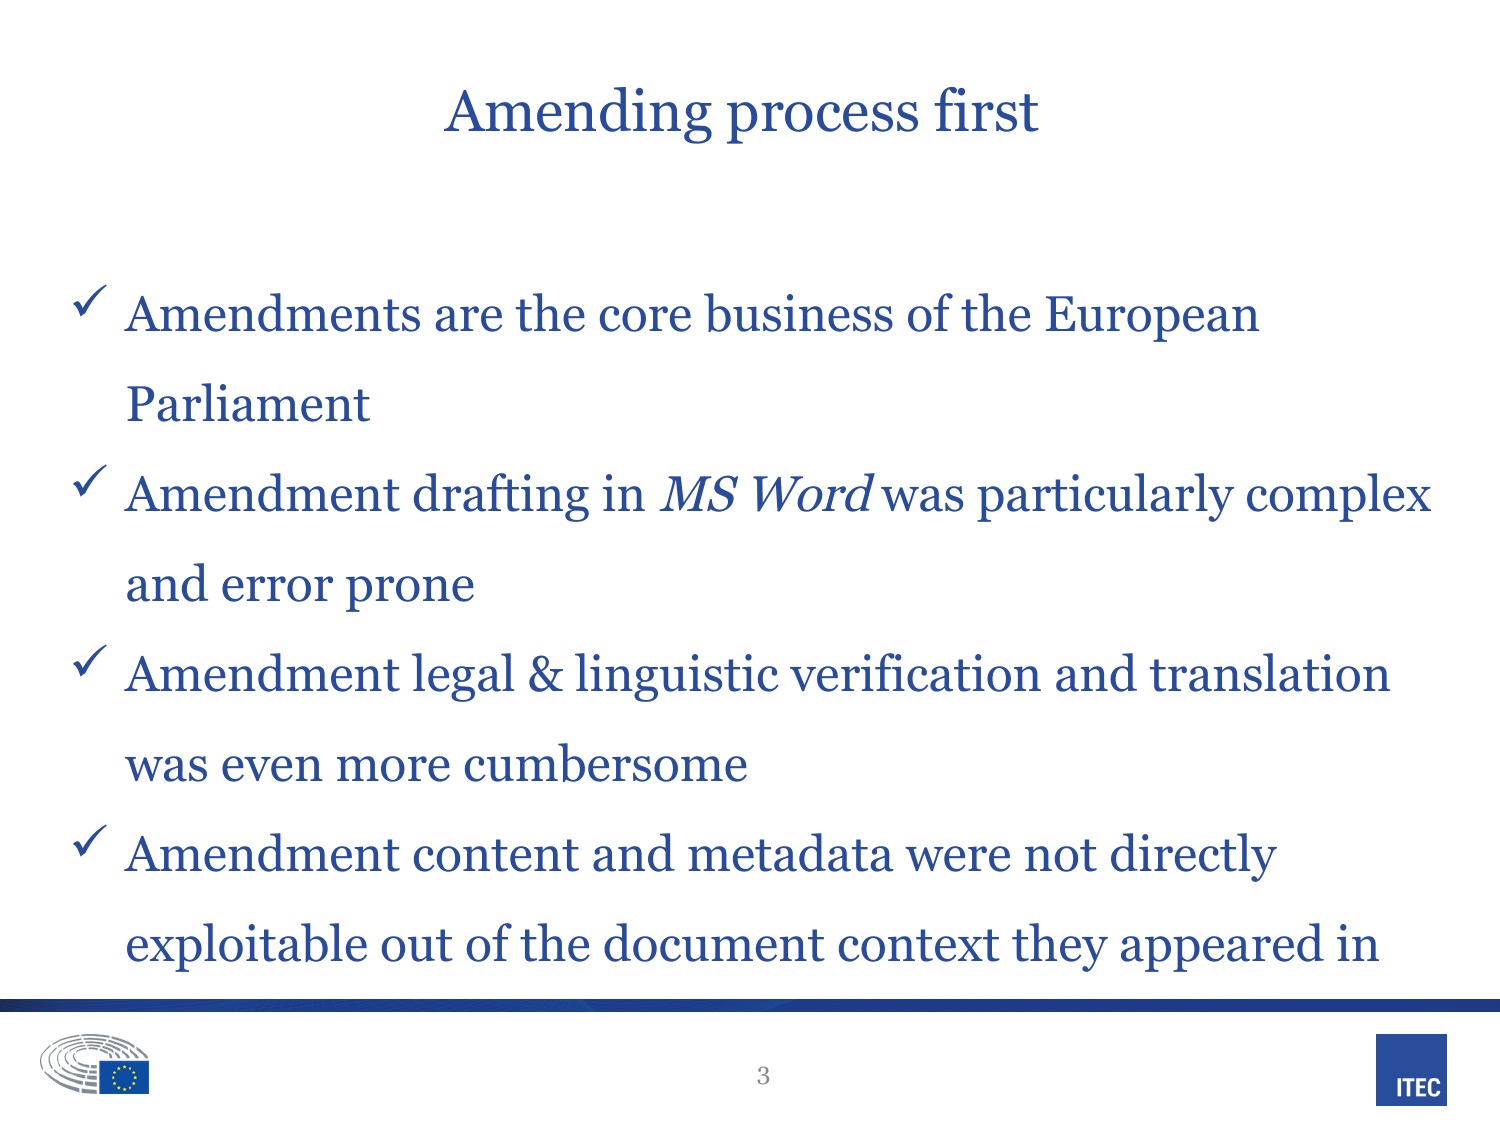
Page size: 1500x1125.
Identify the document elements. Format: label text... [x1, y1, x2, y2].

picture [0, 999, 1500, 1012]
picture [40, 1034, 149, 1094]
text_box Amendments are the core business of the European Parliament Amendment drafting in MS Word was particularly complex and error prone Amendment legal & linguistic verification and translation was even more cumbersome Amendment content and metadata were not directly exploitable out of the document context they appeared in [54, 243, 1462, 965]
title Amending process first [26, 66, 1459, 149]
picture [1376, 1034, 1447, 1106]
